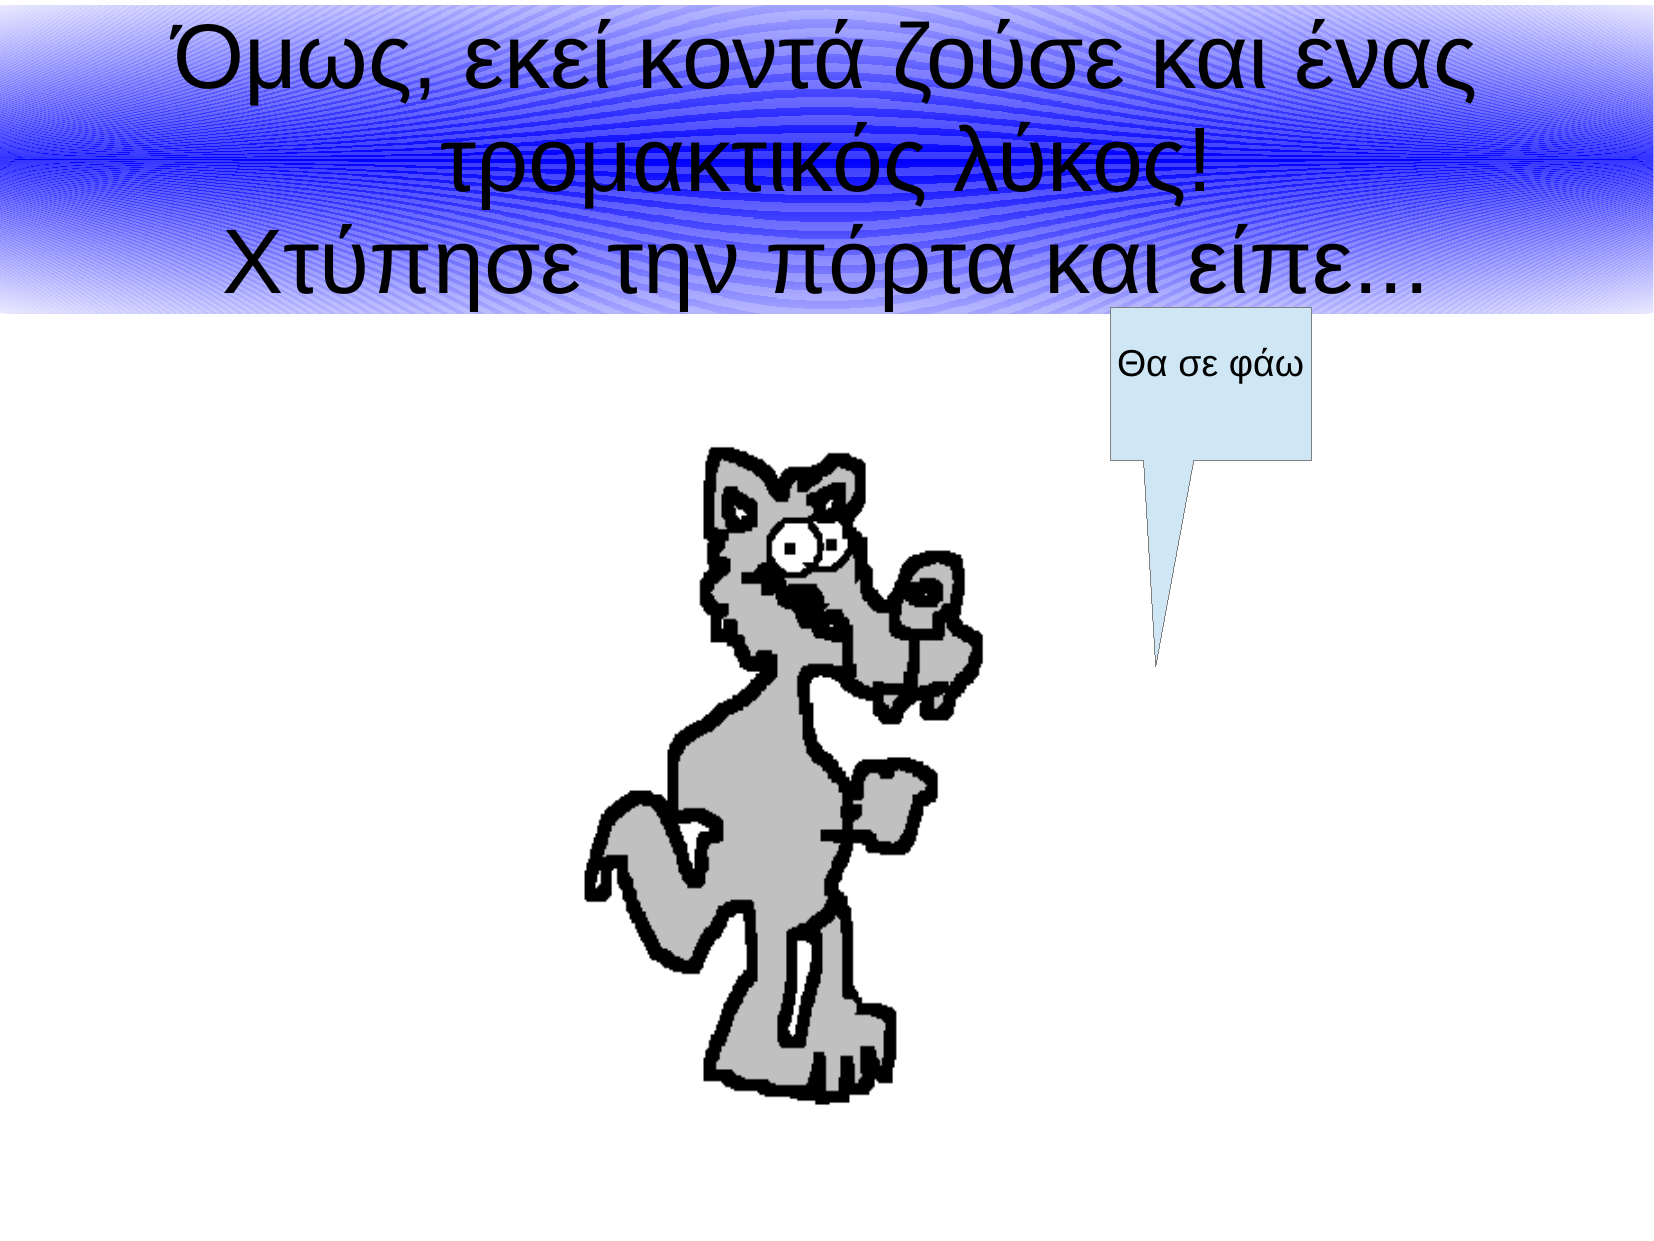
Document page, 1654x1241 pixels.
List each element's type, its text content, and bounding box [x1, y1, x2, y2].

picture [531, 401, 1075, 1146]
text_box Θα σε φάω [1110, 307, 1312, 667]
title Όμως, εκεί κοντά ζούσε και ένας τρομακτικός λύκος! Χτύπησε την πόρτα και είπε... [0, 5, 1654, 314]
